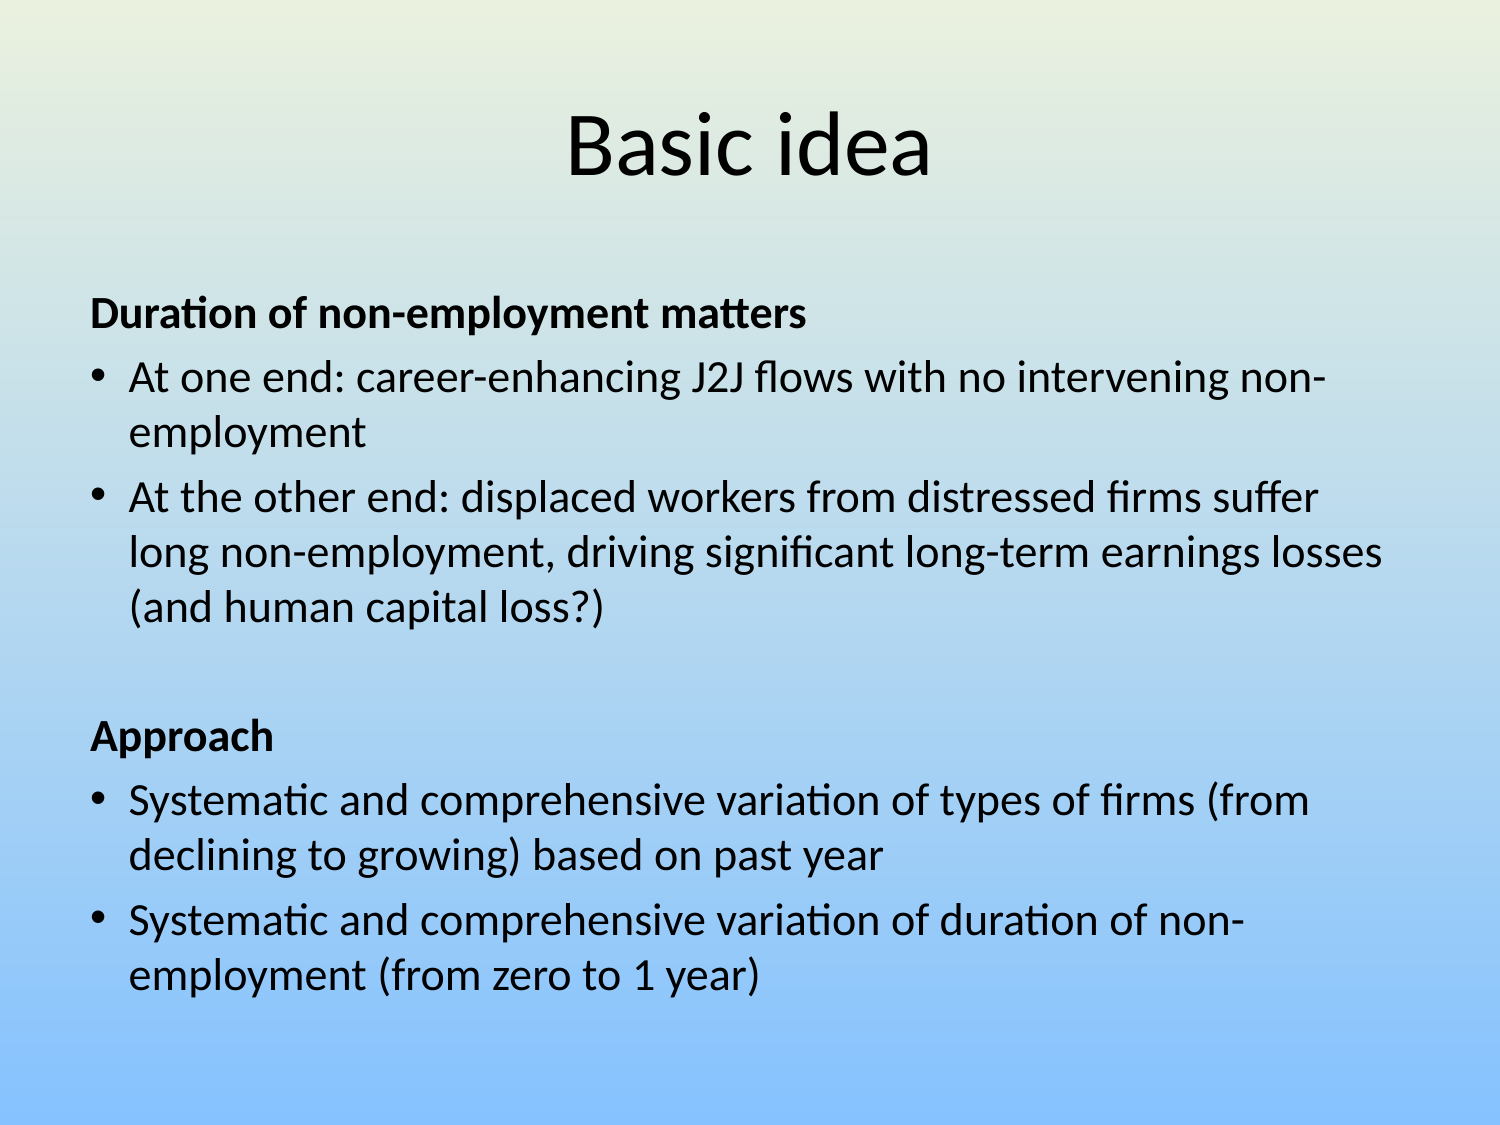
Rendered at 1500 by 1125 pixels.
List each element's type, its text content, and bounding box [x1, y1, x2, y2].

list Duration of non-employment matters At one end: career-enhancing J2J flows with no intervening non-employment At the other end: displaced workers from distressed firms suffer long non-employment, driving significant long-term earnings losses (and human capital loss?) Approach Systematic and comprehensive variation of types of firms (from declining to growing) based on past year Systematic and comprehensive variation of duration of non-employment (from zero to 1 year) [75, 275, 1425, 1018]
title Basic idea [75, 45, 1425, 233]
